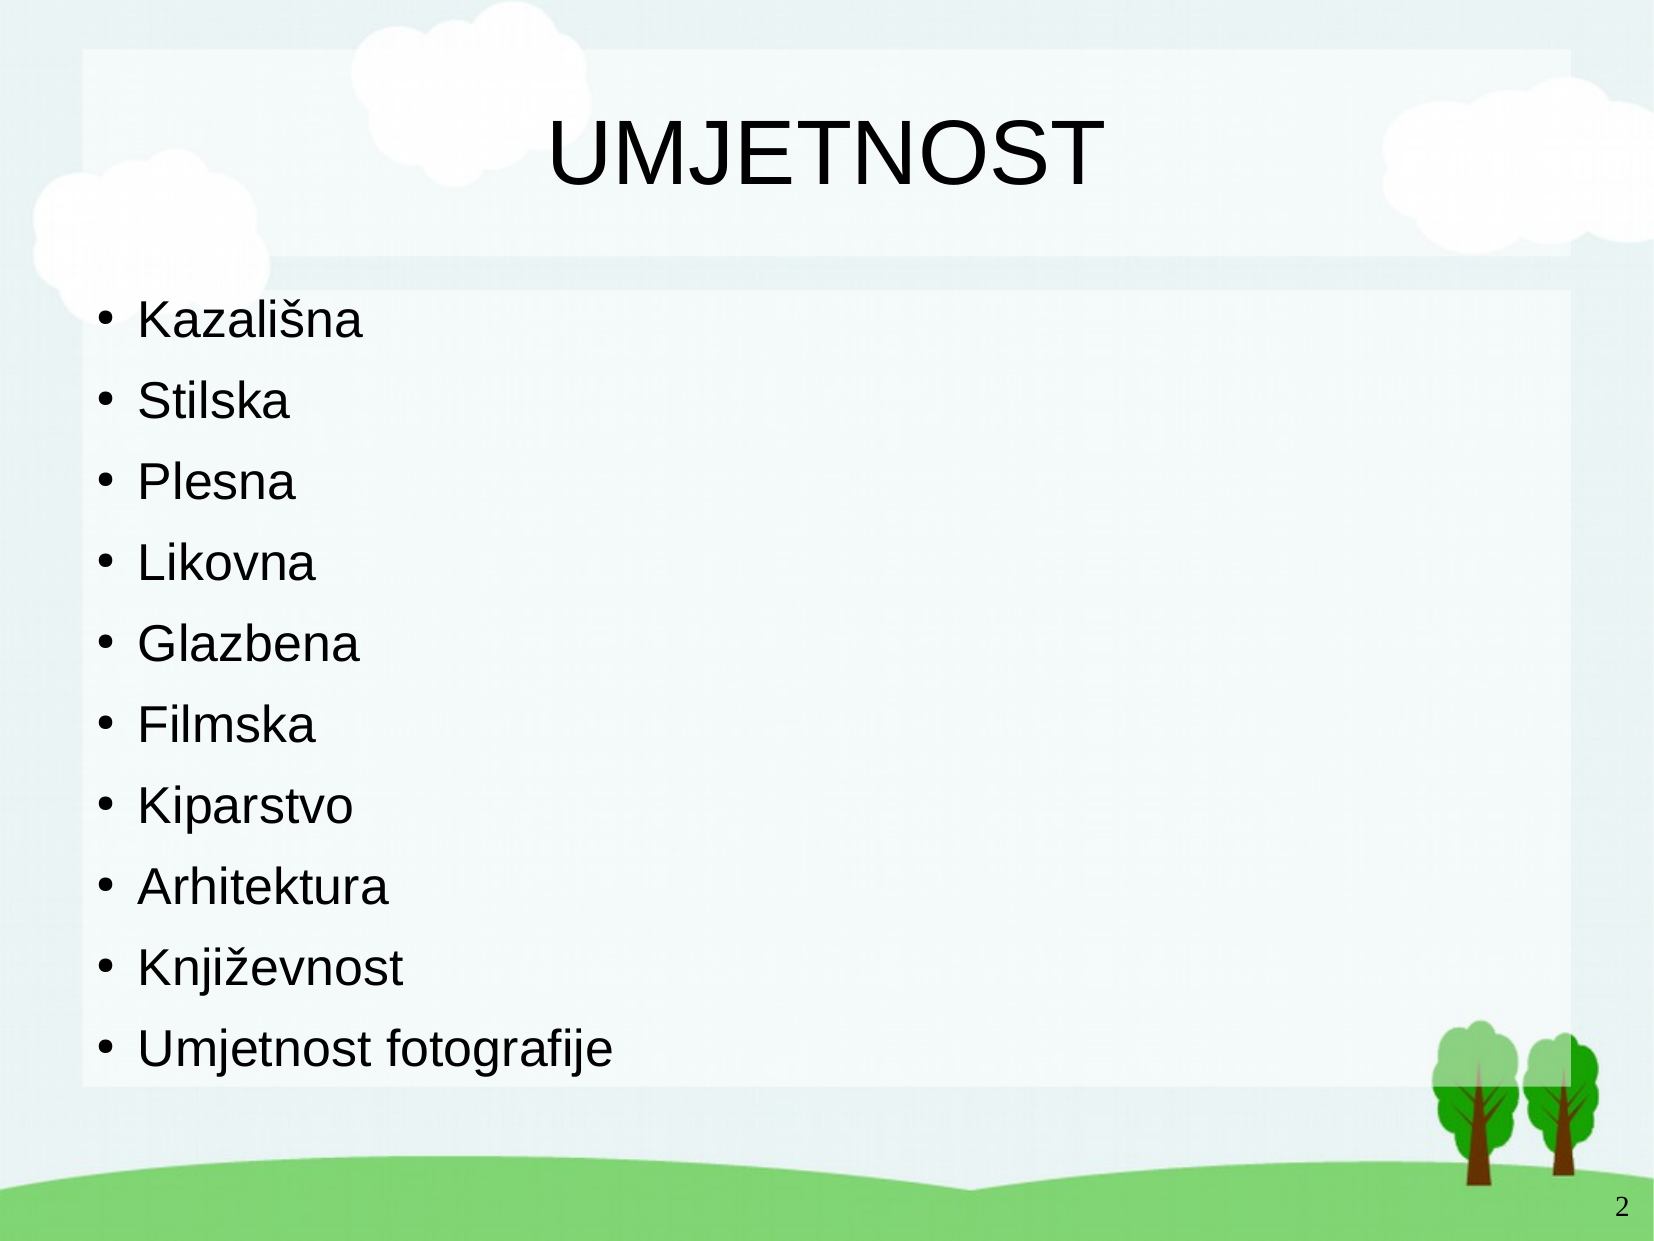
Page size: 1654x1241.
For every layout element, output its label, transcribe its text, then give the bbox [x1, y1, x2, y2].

title UMJETNOST [82, 49, 1571, 257]
picture [0, 0, 1654, 1241]
list Kazališna Stilska Plesna Likovna Glazbena Filmska Kiparstvo Arhitektura Književnost Umjetnost fotografije [82, 290, 1571, 1087]
